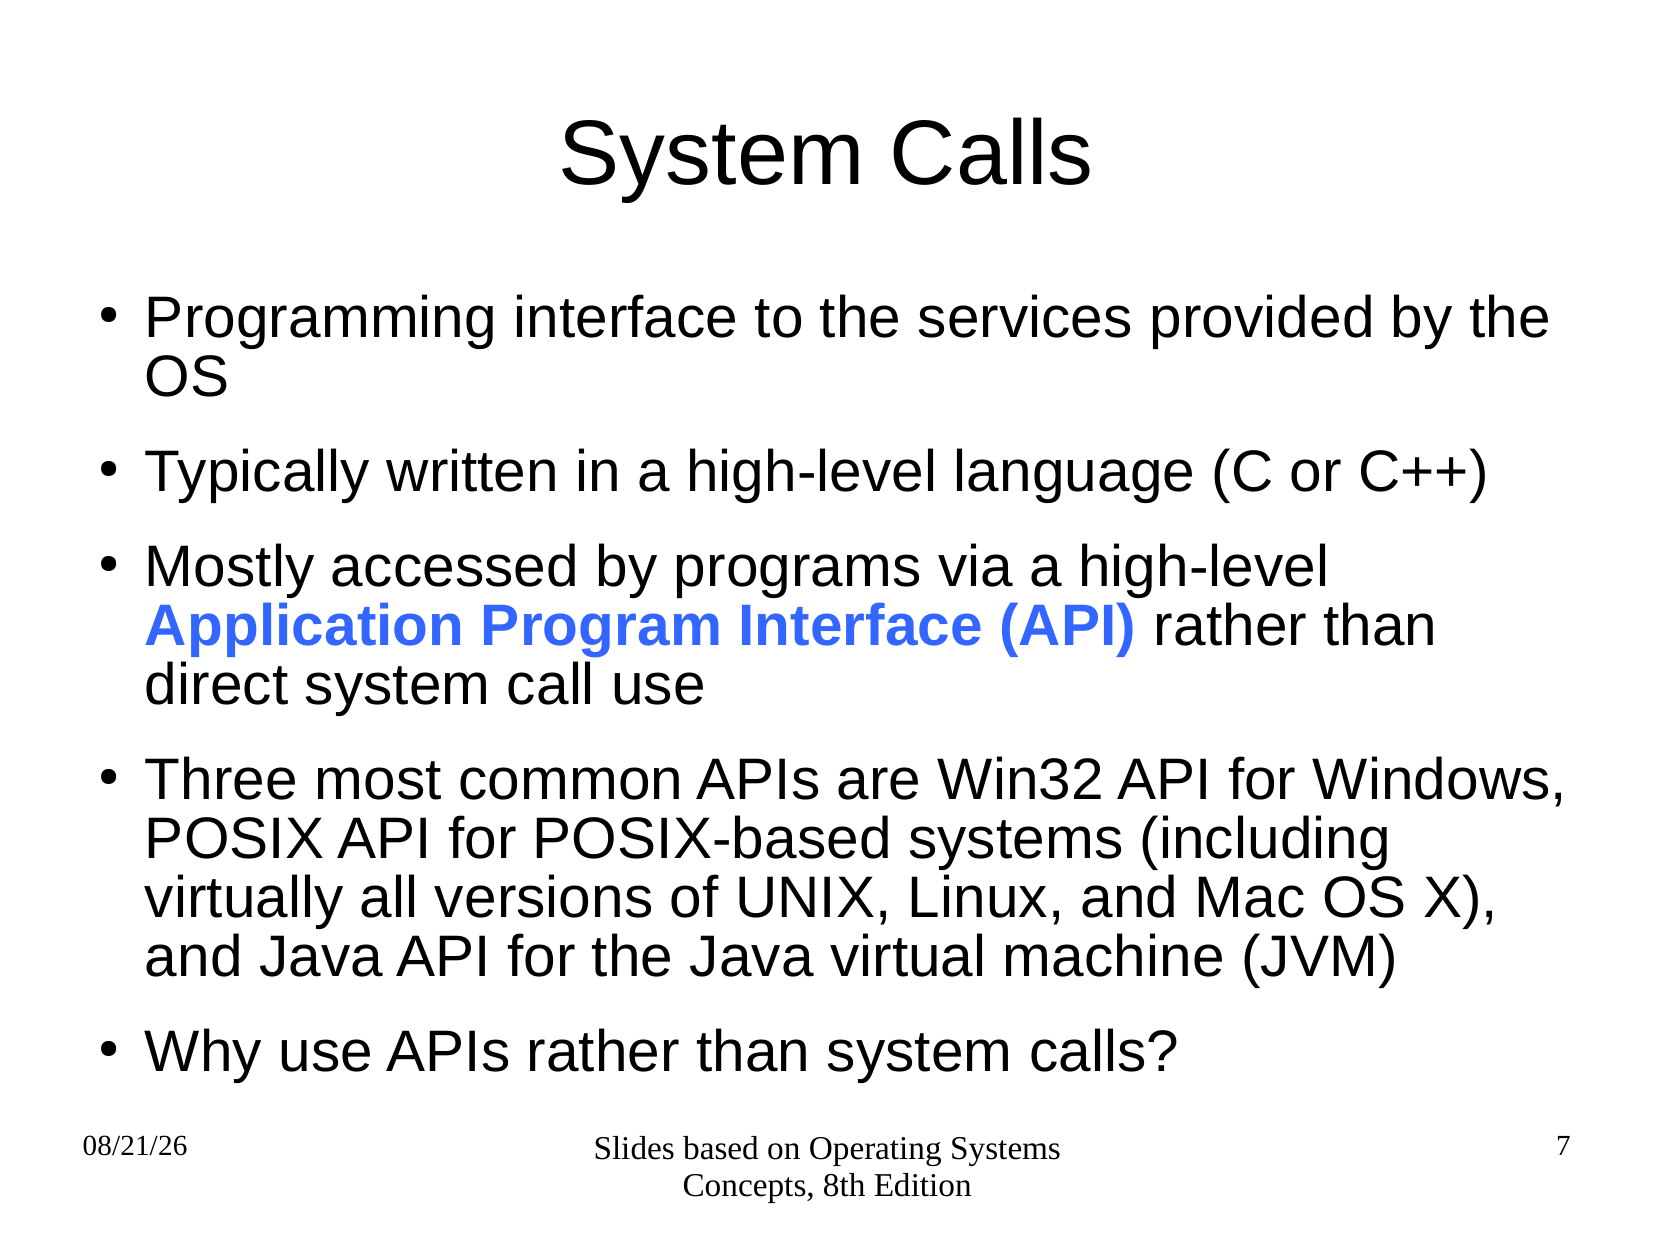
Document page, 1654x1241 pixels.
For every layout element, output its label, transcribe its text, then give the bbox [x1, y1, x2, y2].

title System Calls [82, 49, 1571, 257]
list Programming interface to the services provided by the OS Typically written in a high-level language (C or C++) Mostly accessed by programs via a high-level Application Program Interface (API) rather than direct system call use Three most common APIs are Win32 API for Windows, POSIX API for POSIX-based systems (including virtually all versions of UNIX, Linux, and Mac OS X), and Java API for the Java virtual machine (JVM) Why use APIs rather than system calls? [82, 290, 1571, 1109]
